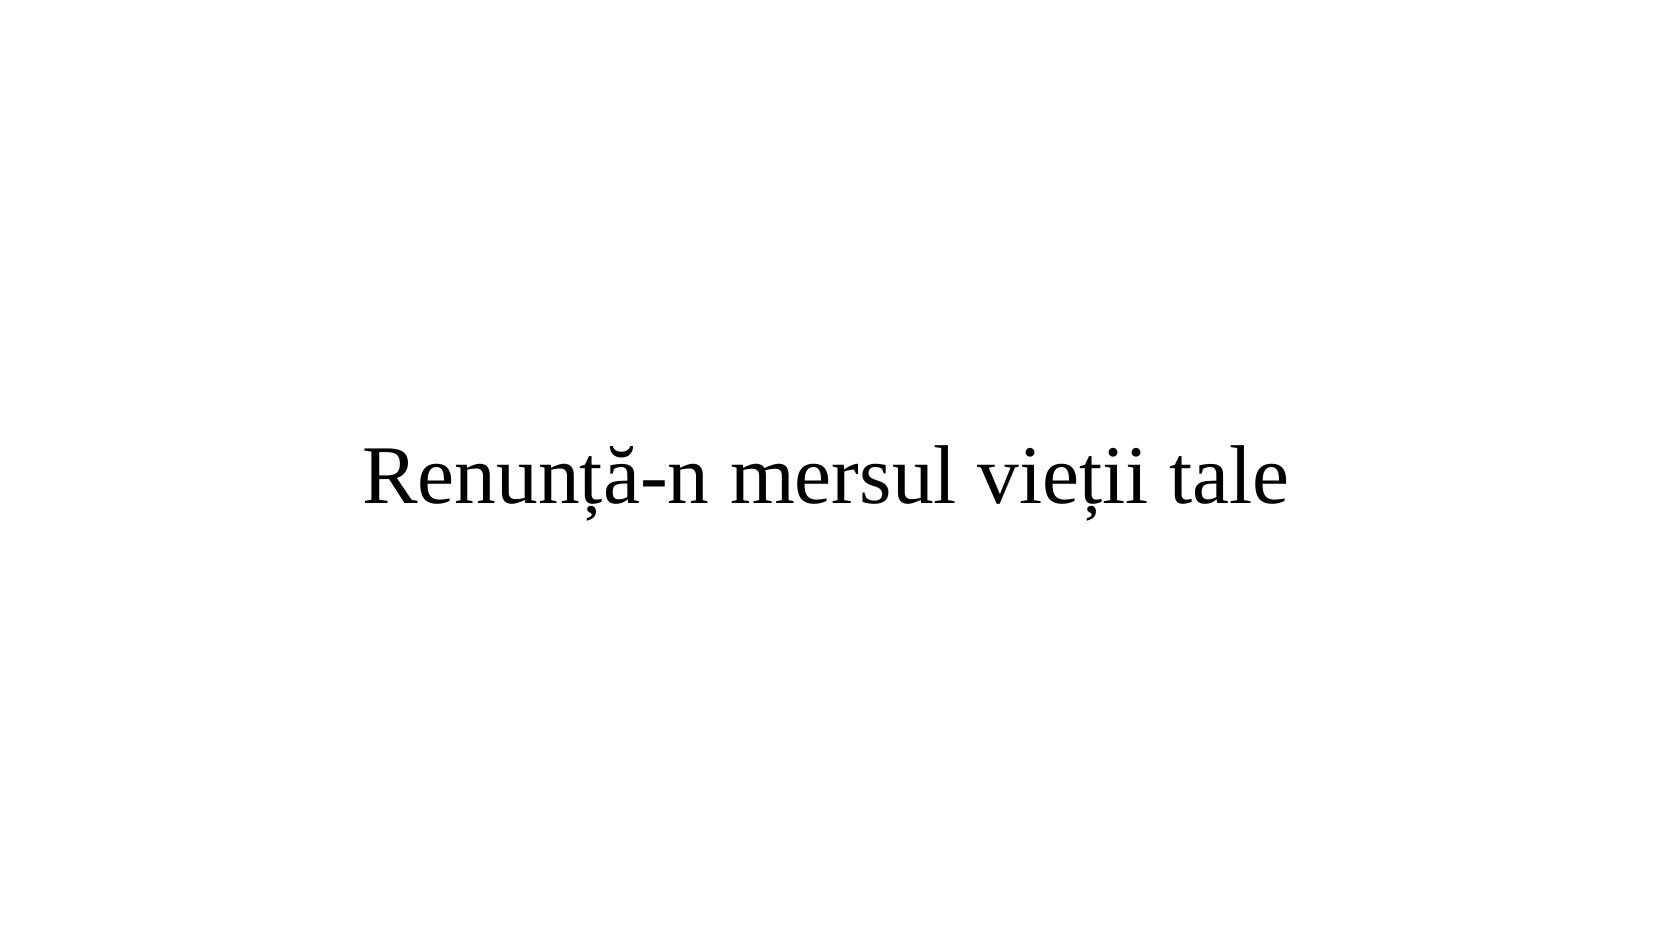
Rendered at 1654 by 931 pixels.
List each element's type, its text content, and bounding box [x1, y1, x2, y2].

title Renunță-n mersul vieții tale [165, 420, 1489, 522]
